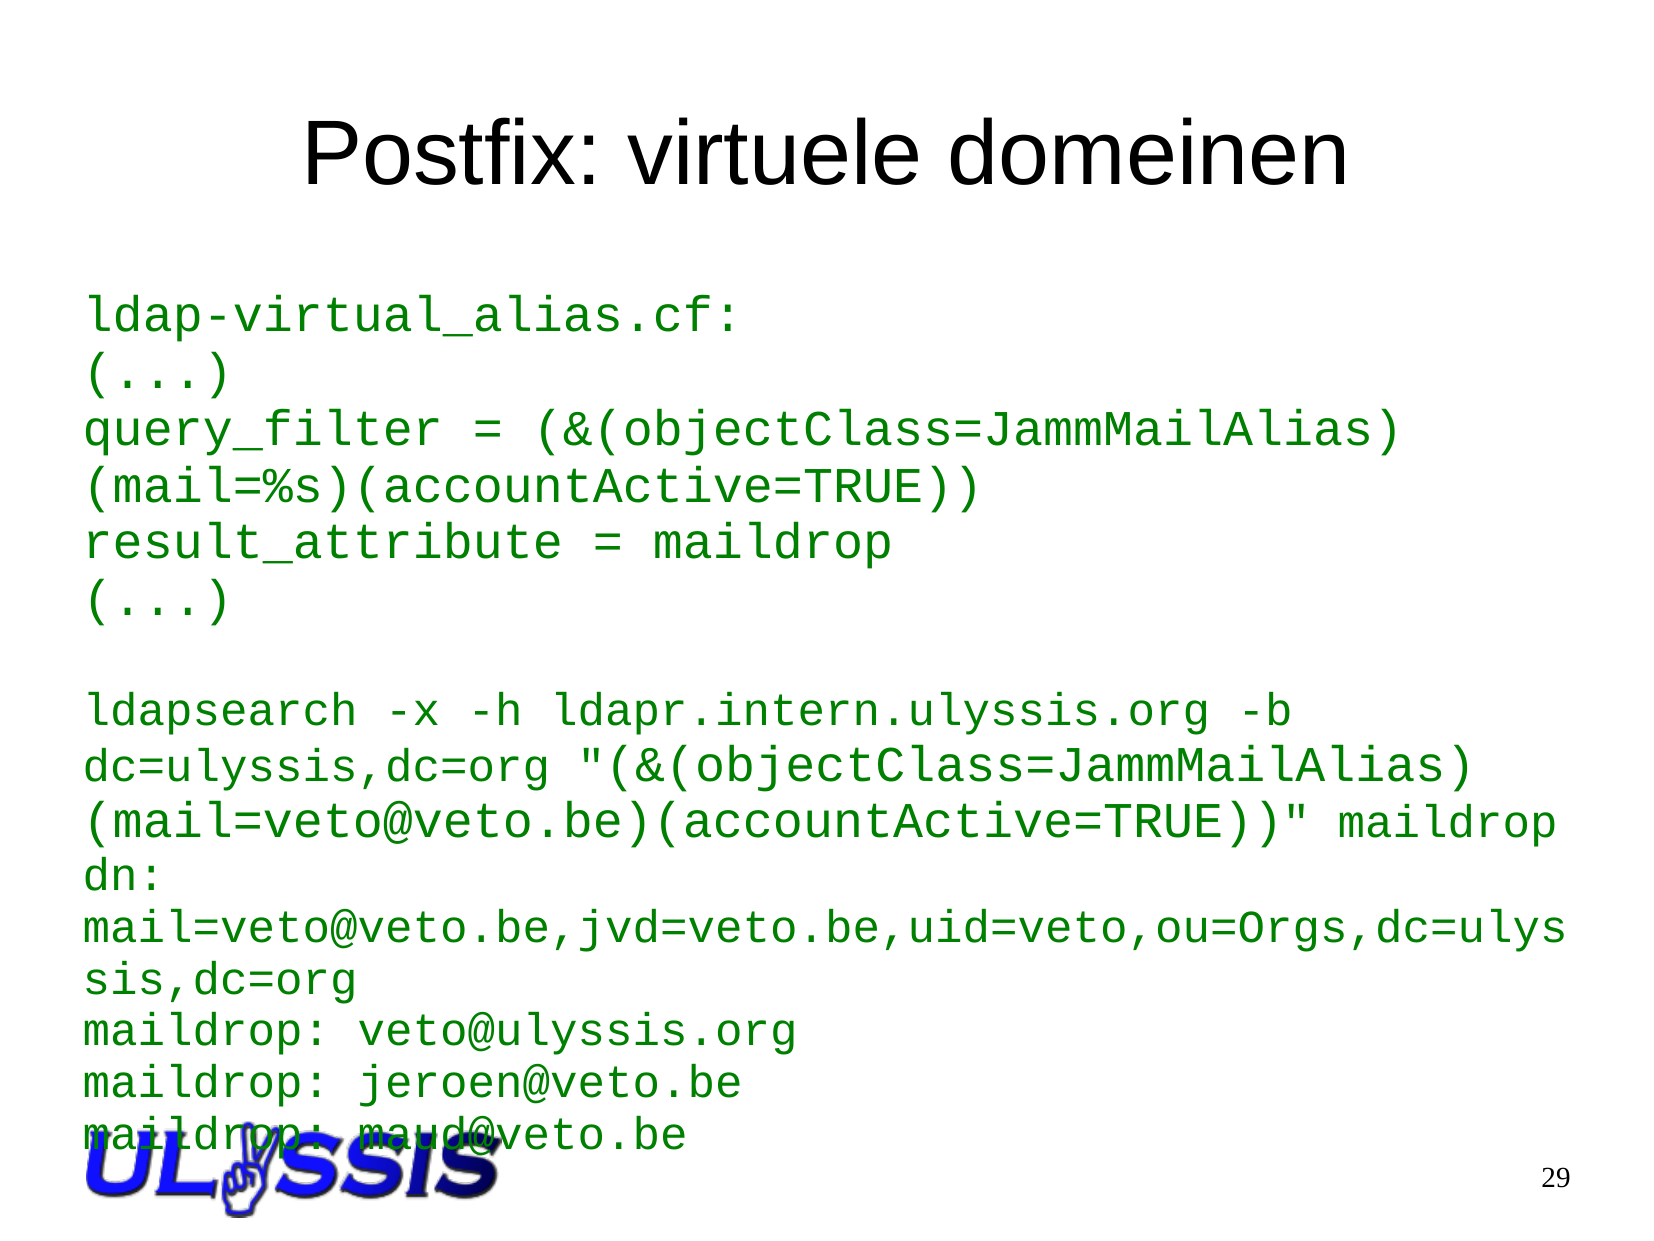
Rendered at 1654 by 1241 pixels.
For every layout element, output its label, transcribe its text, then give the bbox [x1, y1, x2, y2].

title Postfix: virtuele domeinen [82, 56, 1571, 250]
list ldap-virtual_alias.cf: (...) query_filter = (&(objectClass=JammMailAlias)(mail=%s)(accountActive=TRUE)) result_attribute = maildrop (...) ldapsearch -x -h ldapr.intern.ulyssis.org -b dc=ulyssis,dc=org "(&(objectClass=JammMailAlias)(mail=veto@veto.be)(accountActive=TRUE))" maildrop dn: mail=veto@veto.be,jvd=veto.be,uid=veto,ou=Orgs,dc=ulyssis,dc=org maildrop: veto@ulyssis.org maildrop: jeroen@veto.be maildrop: maud@veto.be [82, 290, 1571, 1223]
